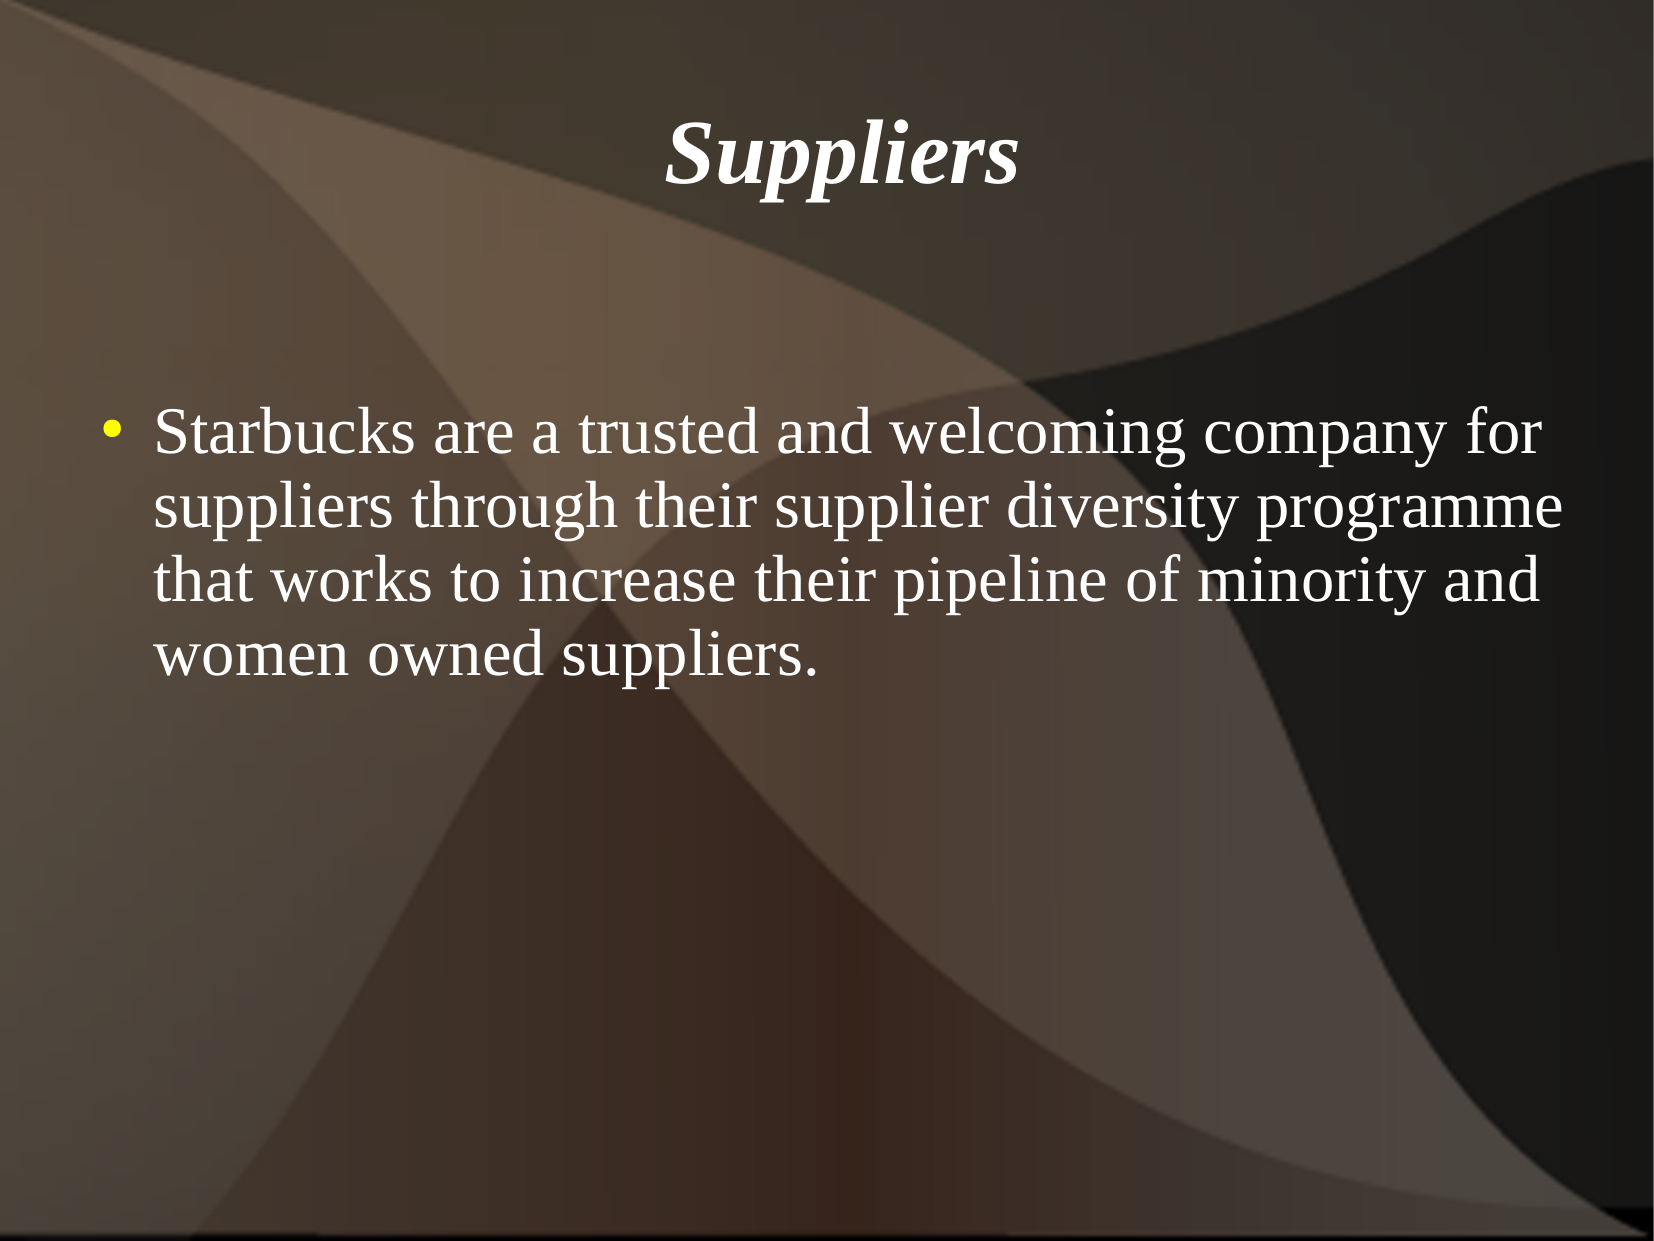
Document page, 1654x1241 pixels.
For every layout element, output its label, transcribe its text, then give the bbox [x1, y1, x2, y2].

picture [0, 0, 1654, 1241]
title Suppliers [82, 49, 1571, 257]
list Starbucks are a trusted and welcoming company for suppliers through their supplier diversity programme that works to increase their pipeline of minority and women owned suppliers. [82, 290, 1571, 1109]
